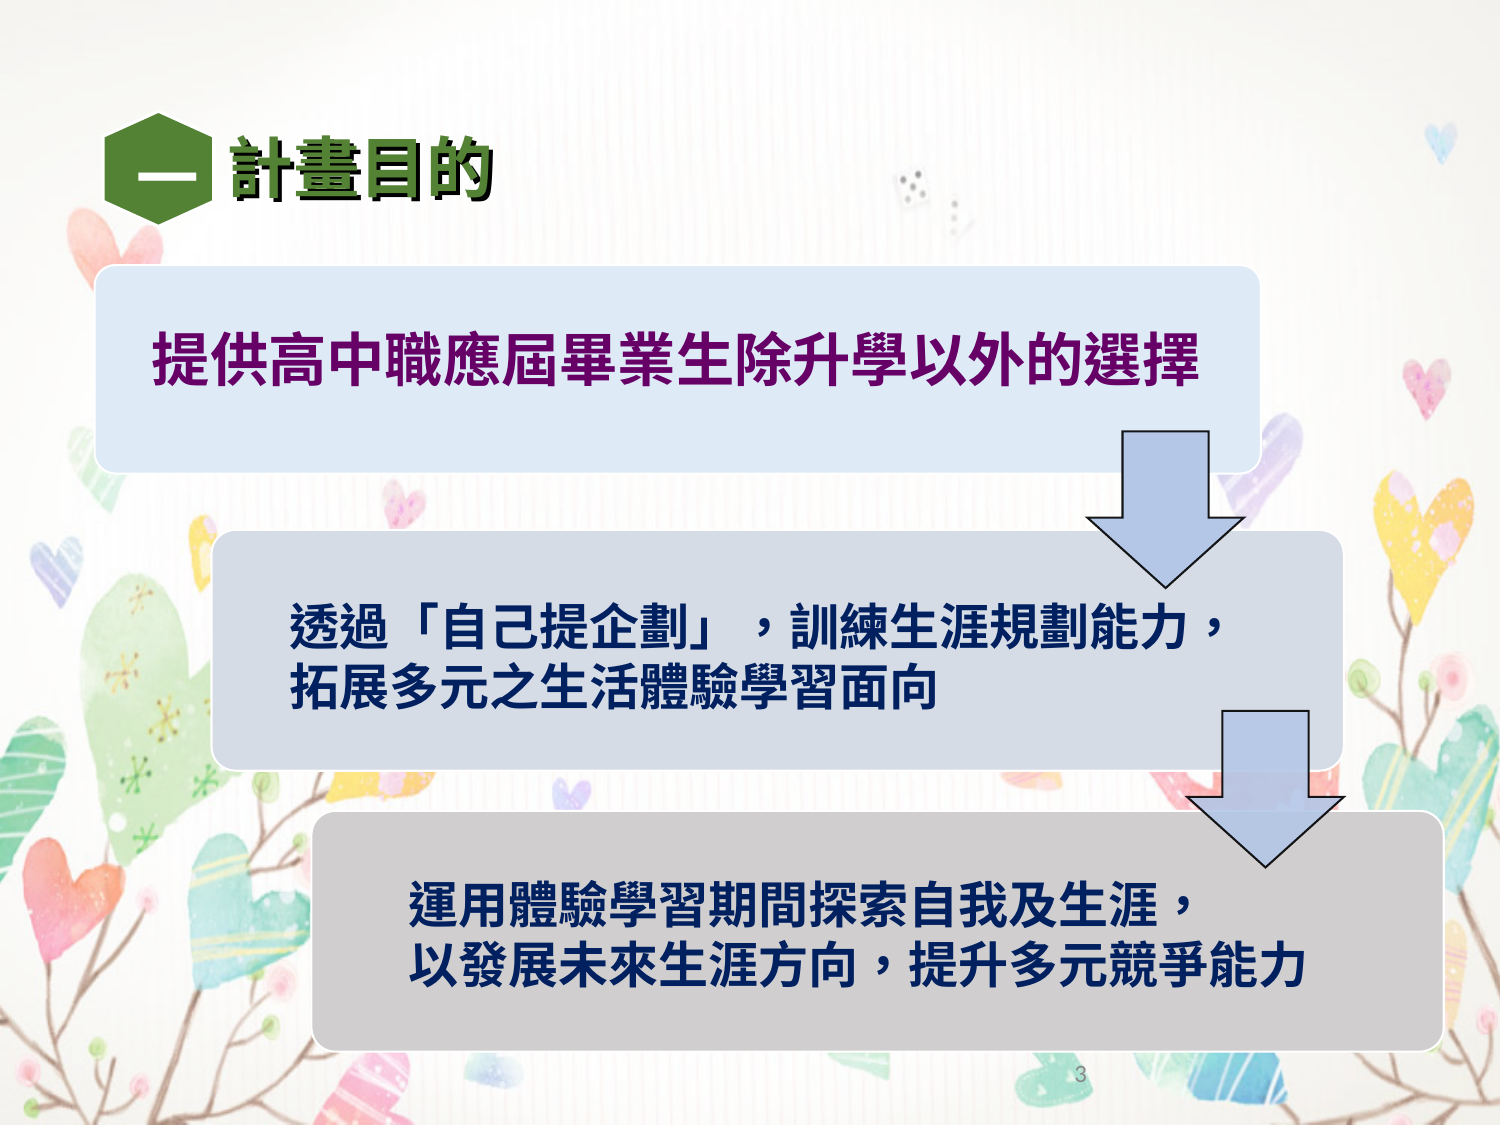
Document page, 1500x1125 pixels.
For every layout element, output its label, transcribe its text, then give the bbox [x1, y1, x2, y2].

text_box 計畫目的 [218, 118, 724, 224]
text_box 提供高中職應屆畢業生除升學以外的選擇 [136, 315, 1228, 447]
text_box [94, 265, 1444, 1052]
text_box 一 [103, 111, 214, 227]
text_box 3 [1059, 1042, 1397, 1103]
text_box 運用體驗學習期間探索自我及生涯， 以發展未來生涯方向，提升多元競爭能力 [393, 865, 1333, 1119]
text_box [496, 1042, 1004, 1103]
text_box 透過「自己提企劃」，訓練生涯規劃能力， 拓展多元之生活體驗學習面向 [274, 587, 1264, 841]
